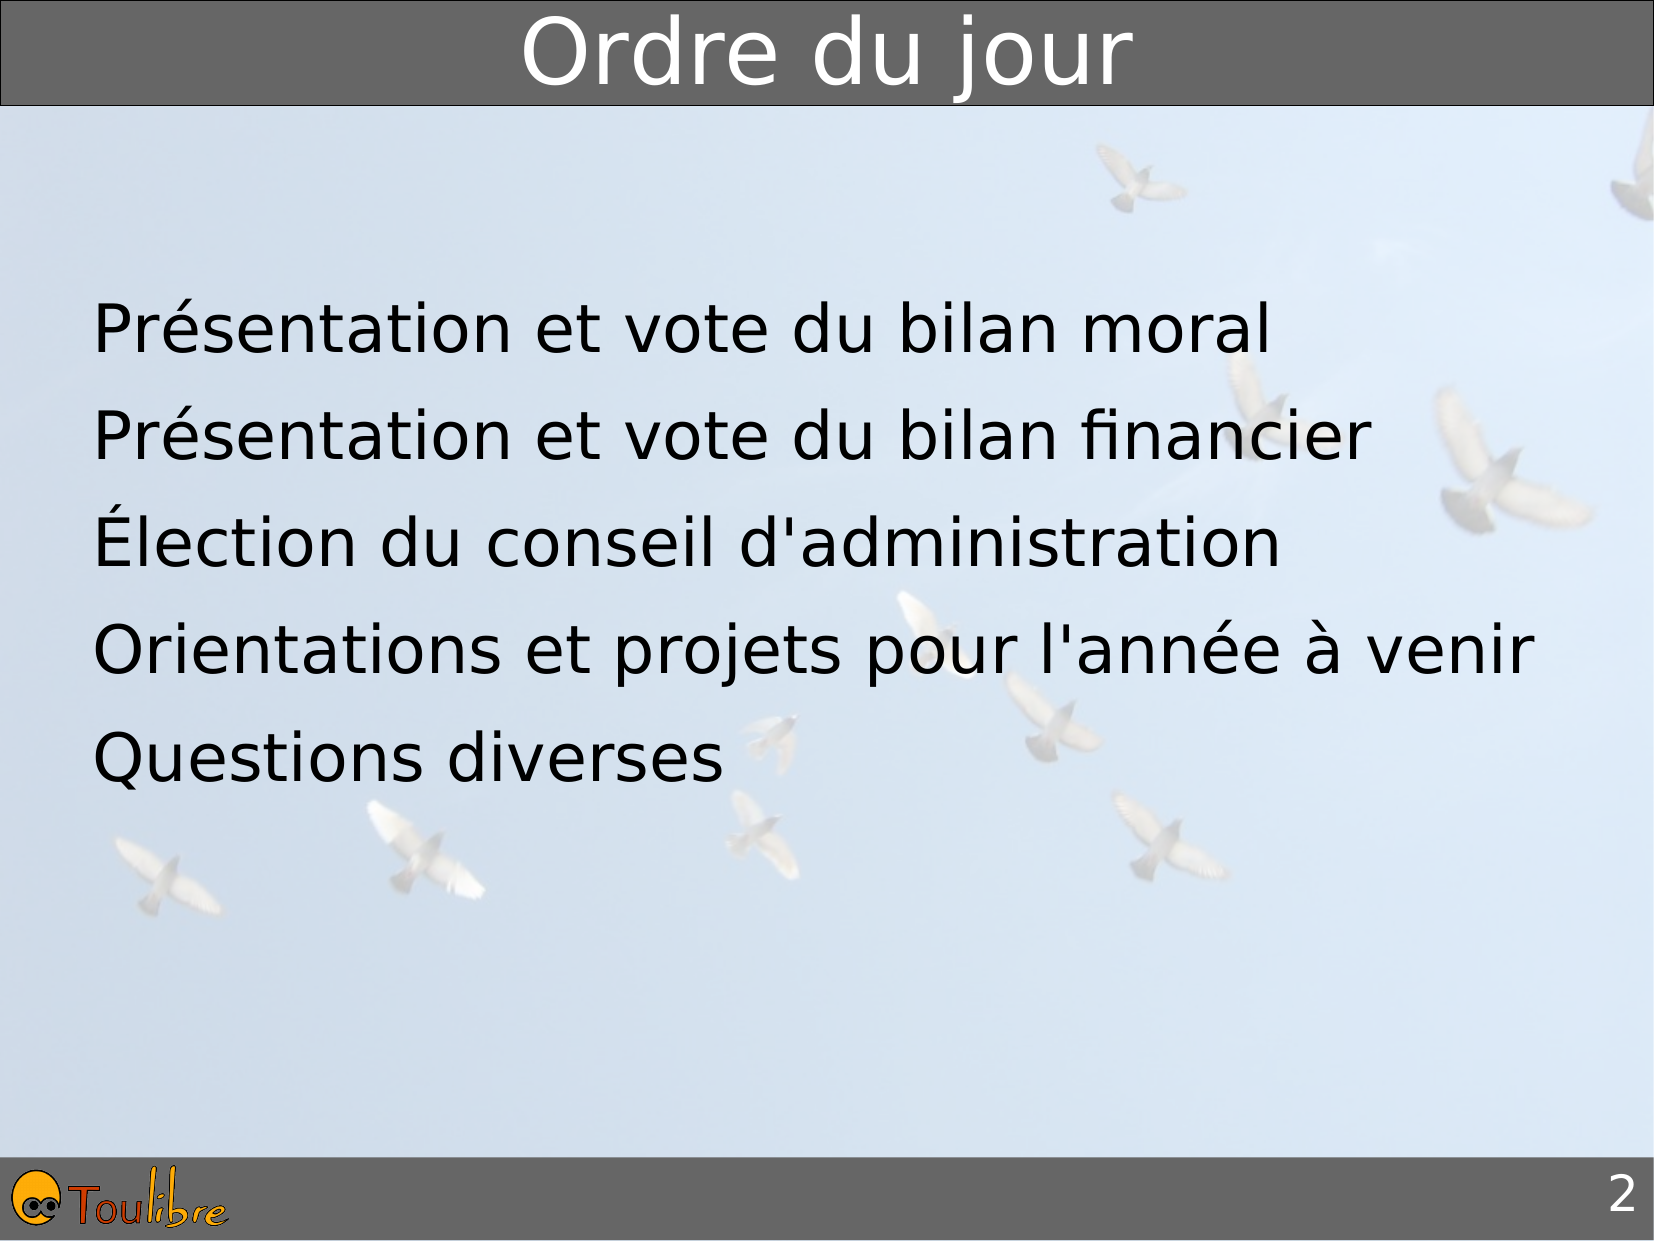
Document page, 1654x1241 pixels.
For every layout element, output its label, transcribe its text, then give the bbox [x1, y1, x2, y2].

picture [11, 1165, 229, 1228]
title Ordre du jour [0, 0, 1654, 107]
list Présentation et vote du bilan moral Présentation et vote du bilan financier Élection du conseil d'administration Orientations et projets pour l'année à venir Questions diverses [74, 290, 1564, 913]
